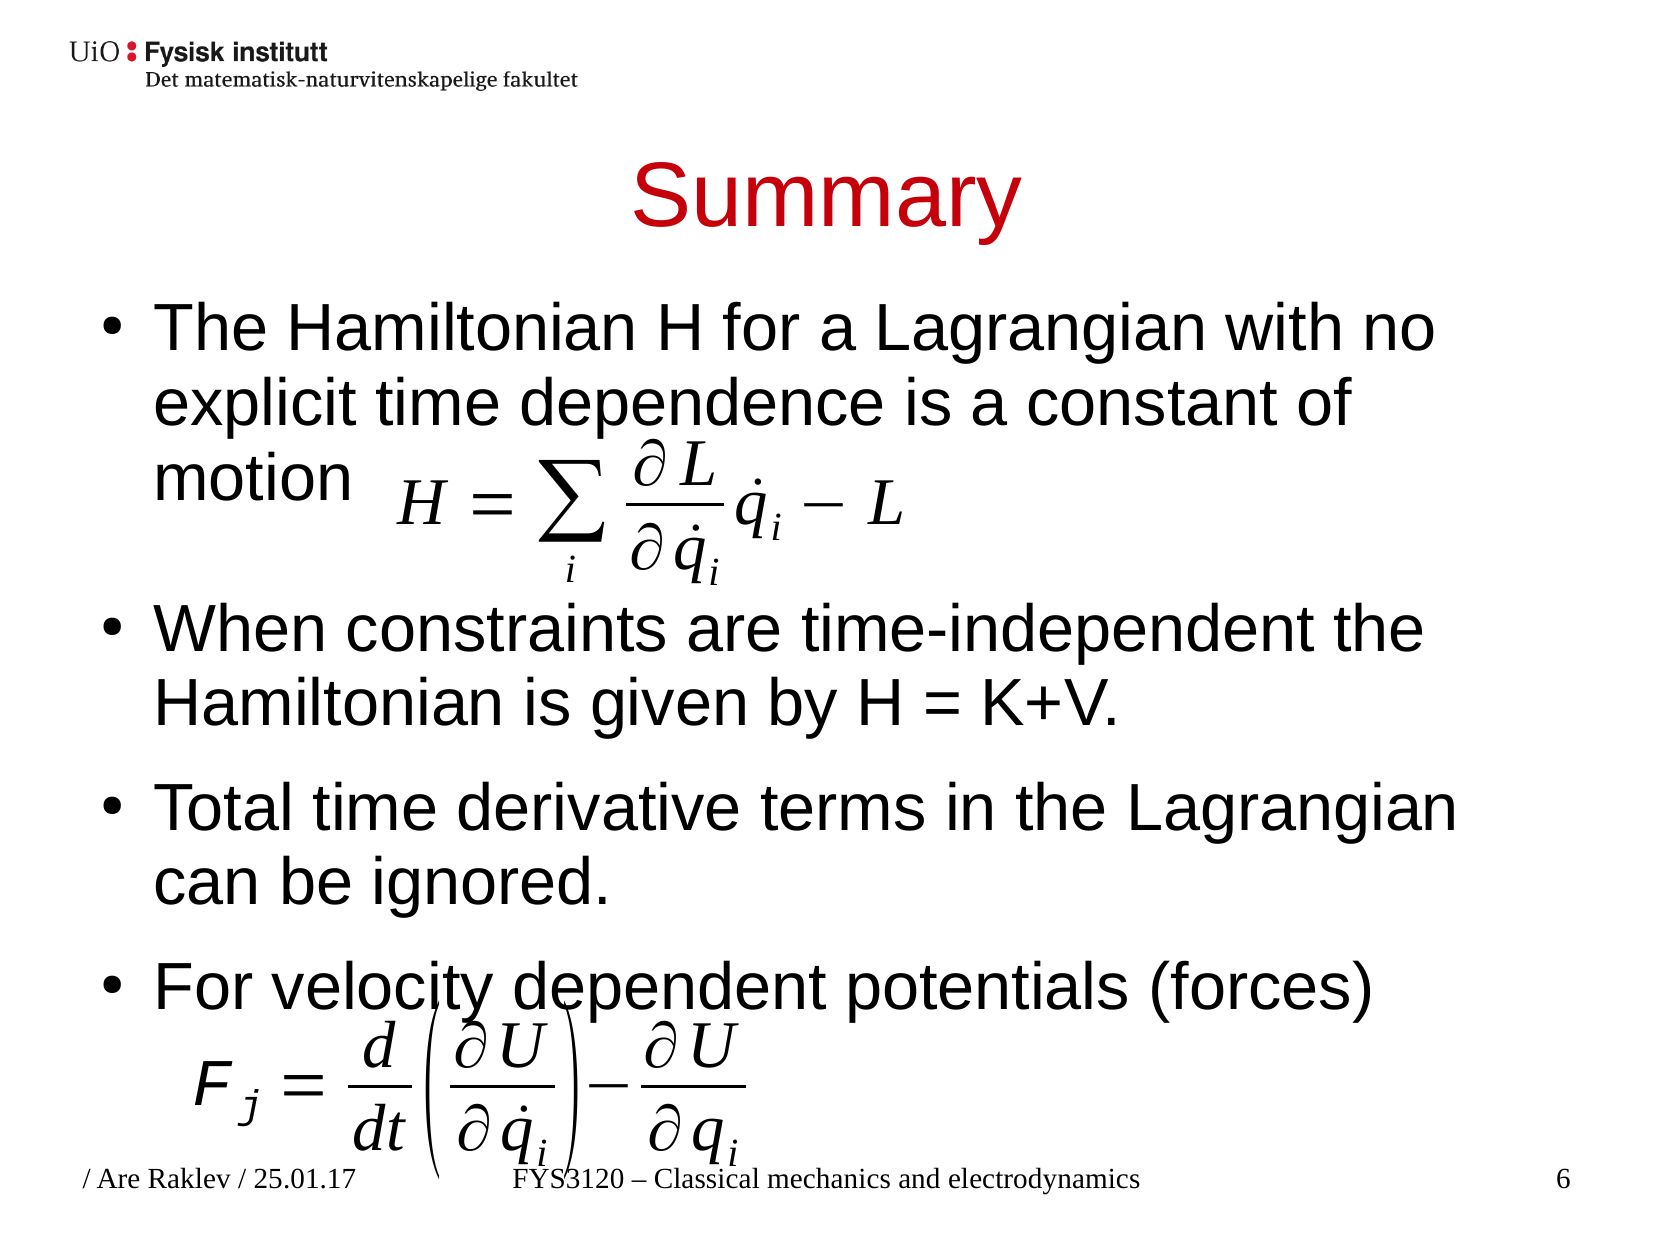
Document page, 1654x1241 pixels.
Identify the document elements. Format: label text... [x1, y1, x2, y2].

chart [185, 998, 755, 1184]
list The Hamiltonian H for a Lagrangian with no explicit time dependence is a constant of motion When constraints are time-independent the Hamiltonian is given by H = K+V. Total time derivative terms in the Lagrangian can be ignored. For velocity dependent potentials (forces) [82, 290, 1571, 1137]
chart [386, 426, 912, 595]
picture [68, 37, 581, 93]
title Summary [82, 90, 1571, 290]
